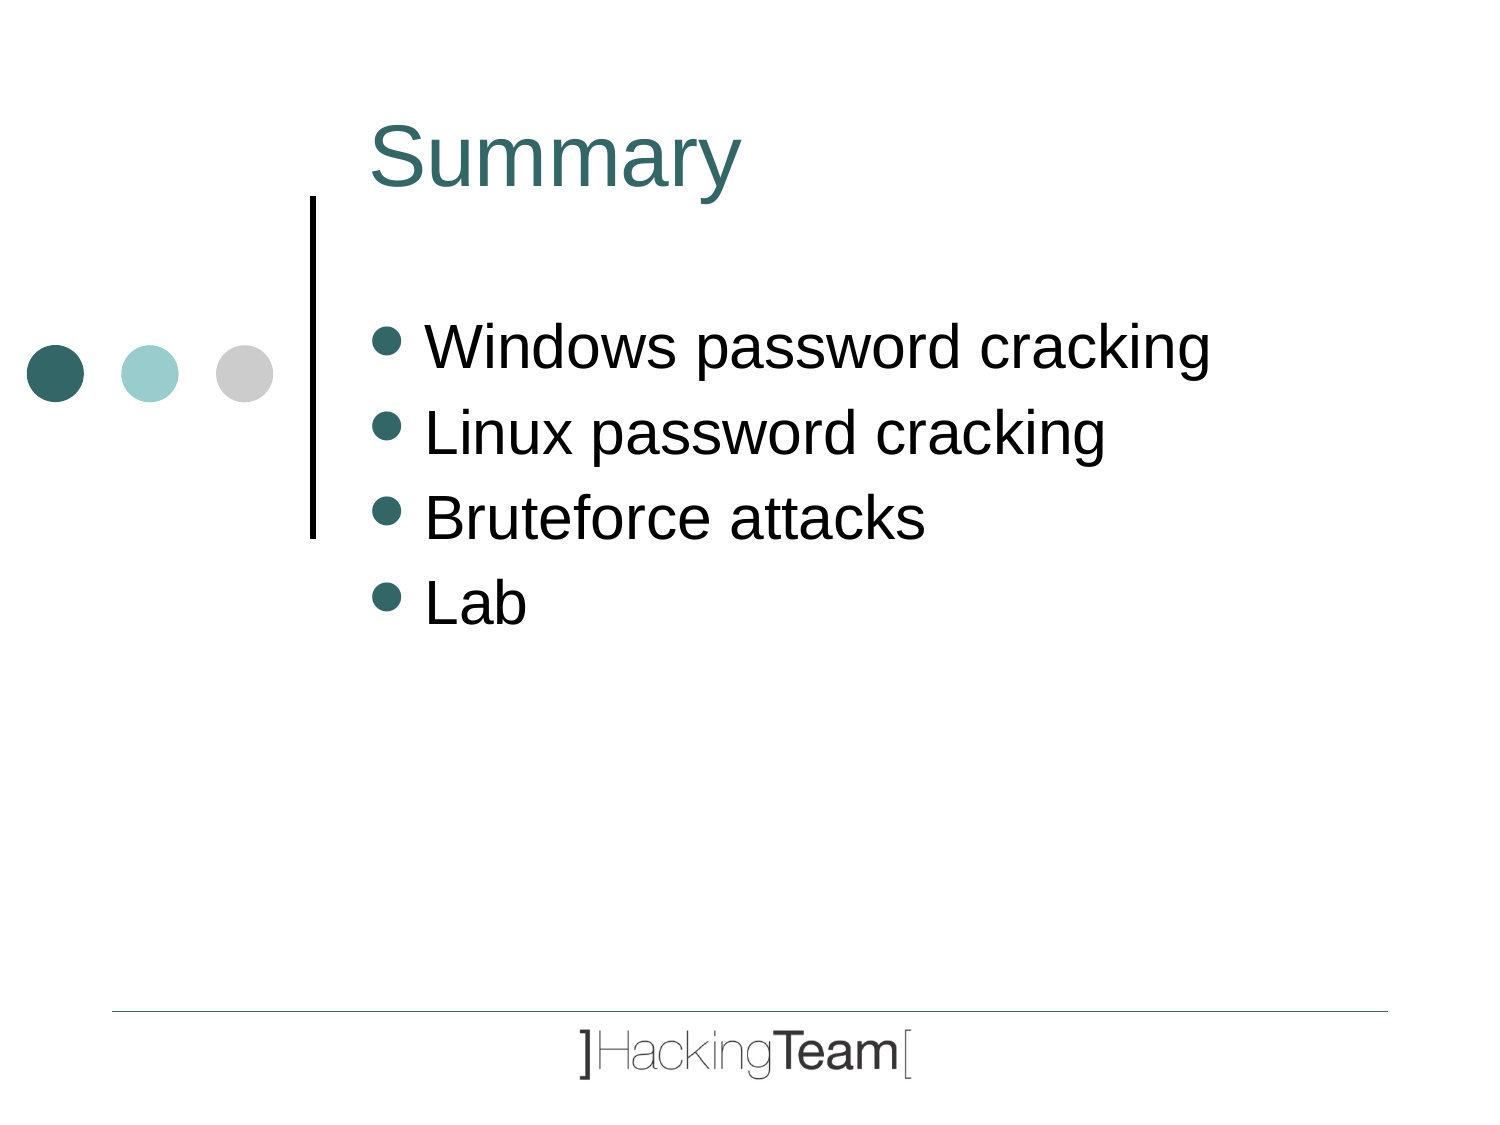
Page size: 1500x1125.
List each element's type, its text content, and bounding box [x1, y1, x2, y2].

list Windows password cracking Linux password cracking Bruteforce attacks Lab [249, 312, 1401, 1041]
picture [574, 1041, 916, 1084]
title Summary [249, 38, 1401, 275]
